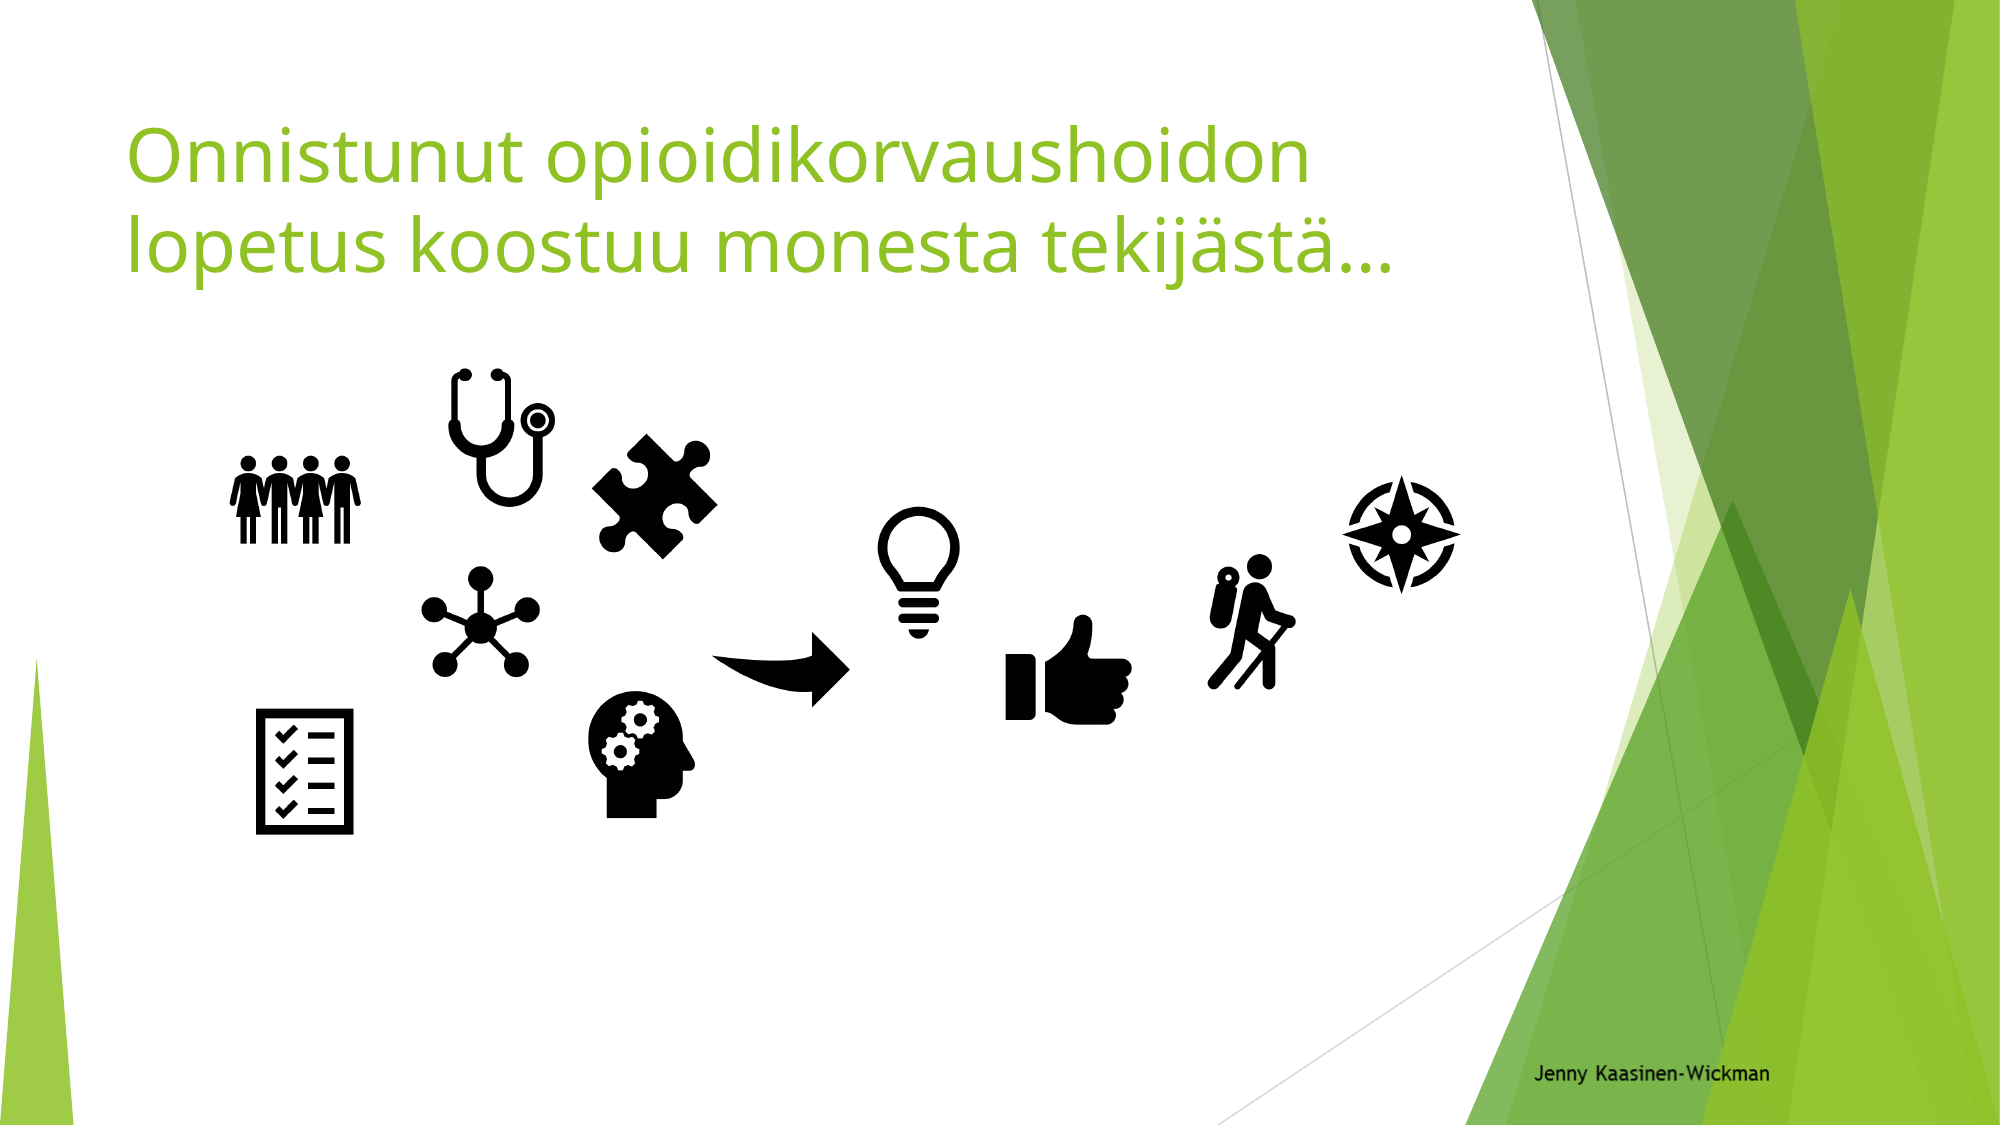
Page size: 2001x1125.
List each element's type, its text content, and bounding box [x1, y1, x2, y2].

picture [1176, 459, 1477, 697]
title Onnistunut opioidikorvaushoidon lopetus koostuu monesta tekijästä… [111, 99, 1522, 317]
picture [566, 497, 1144, 833]
picture [579, 424, 730, 575]
picture [229, 696, 380, 847]
picture [405, 546, 556, 697]
picture [220, 424, 370, 575]
picture [426, 362, 577, 513]
picture [1521, 1053, 1783, 1099]
